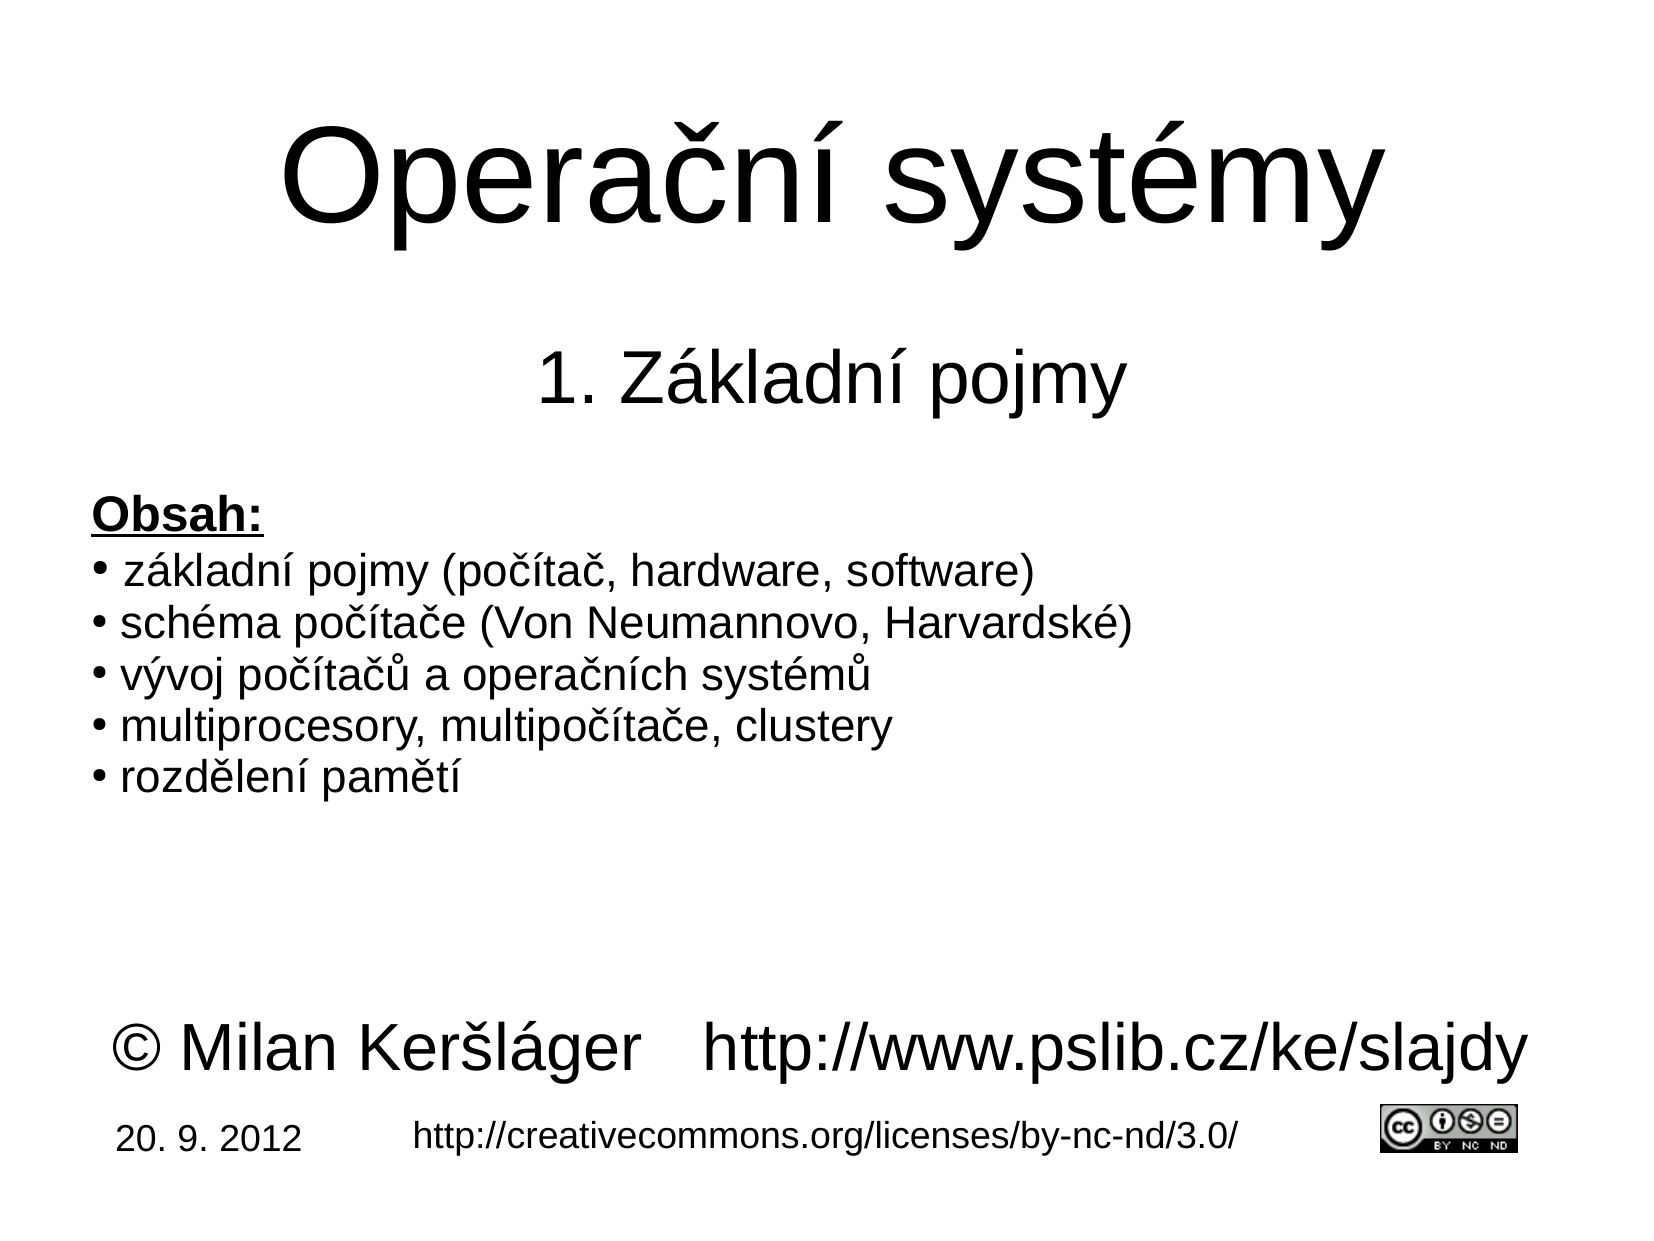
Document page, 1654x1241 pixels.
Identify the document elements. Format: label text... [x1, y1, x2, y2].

title Operační systémy 1. Základní pojmy [88, 56, 1577, 461]
text_box Obsah: základní pojmy (počítač, hardware, software) schéma počítače (Von Neumannovo, Harvardské) vývoj počítačů a operačních systémů multiprocesory, multipočítače, clustery rozdělení pamětí [76, 478, 1583, 811]
picture [1380, 1104, 1518, 1153]
list © Milan Keršláger http://www.pslib.cz/ke/slajdy [76, 1009, 1565, 1087]
text_box http://creativecommons.org/licenses/by-nc-nd/3.0/ [339, 1107, 1313, 1165]
text_box 20. 9. 2012 [100, 1110, 337, 1168]
